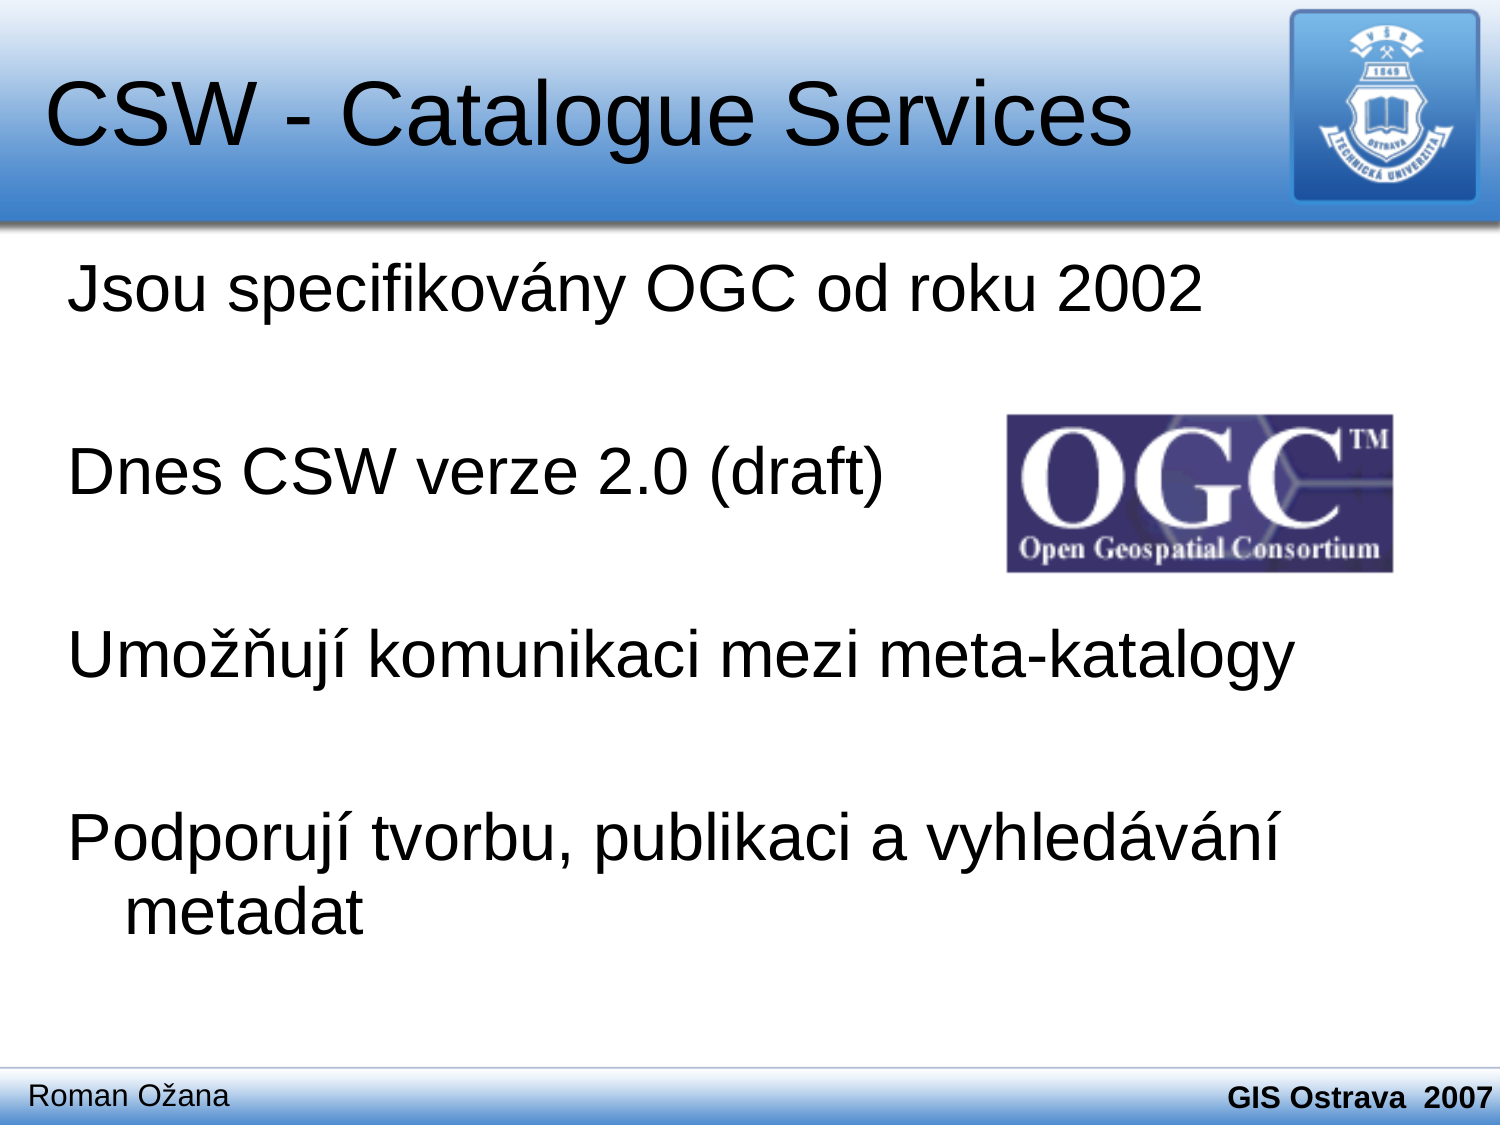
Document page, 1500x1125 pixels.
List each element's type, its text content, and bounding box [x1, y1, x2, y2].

picture [0, 0, 1500, 1125]
list Jsou specifikovány OGC od roku 2002 Dnes CSW verze 2.0 (draft) Umožňují komunikaci mezi meta-katalogy Podporují tvorbu, publikaci a vyhledávání metadat [53, 243, 1471, 1059]
title CSW - Catalogue Services [29, 31, 1235, 197]
